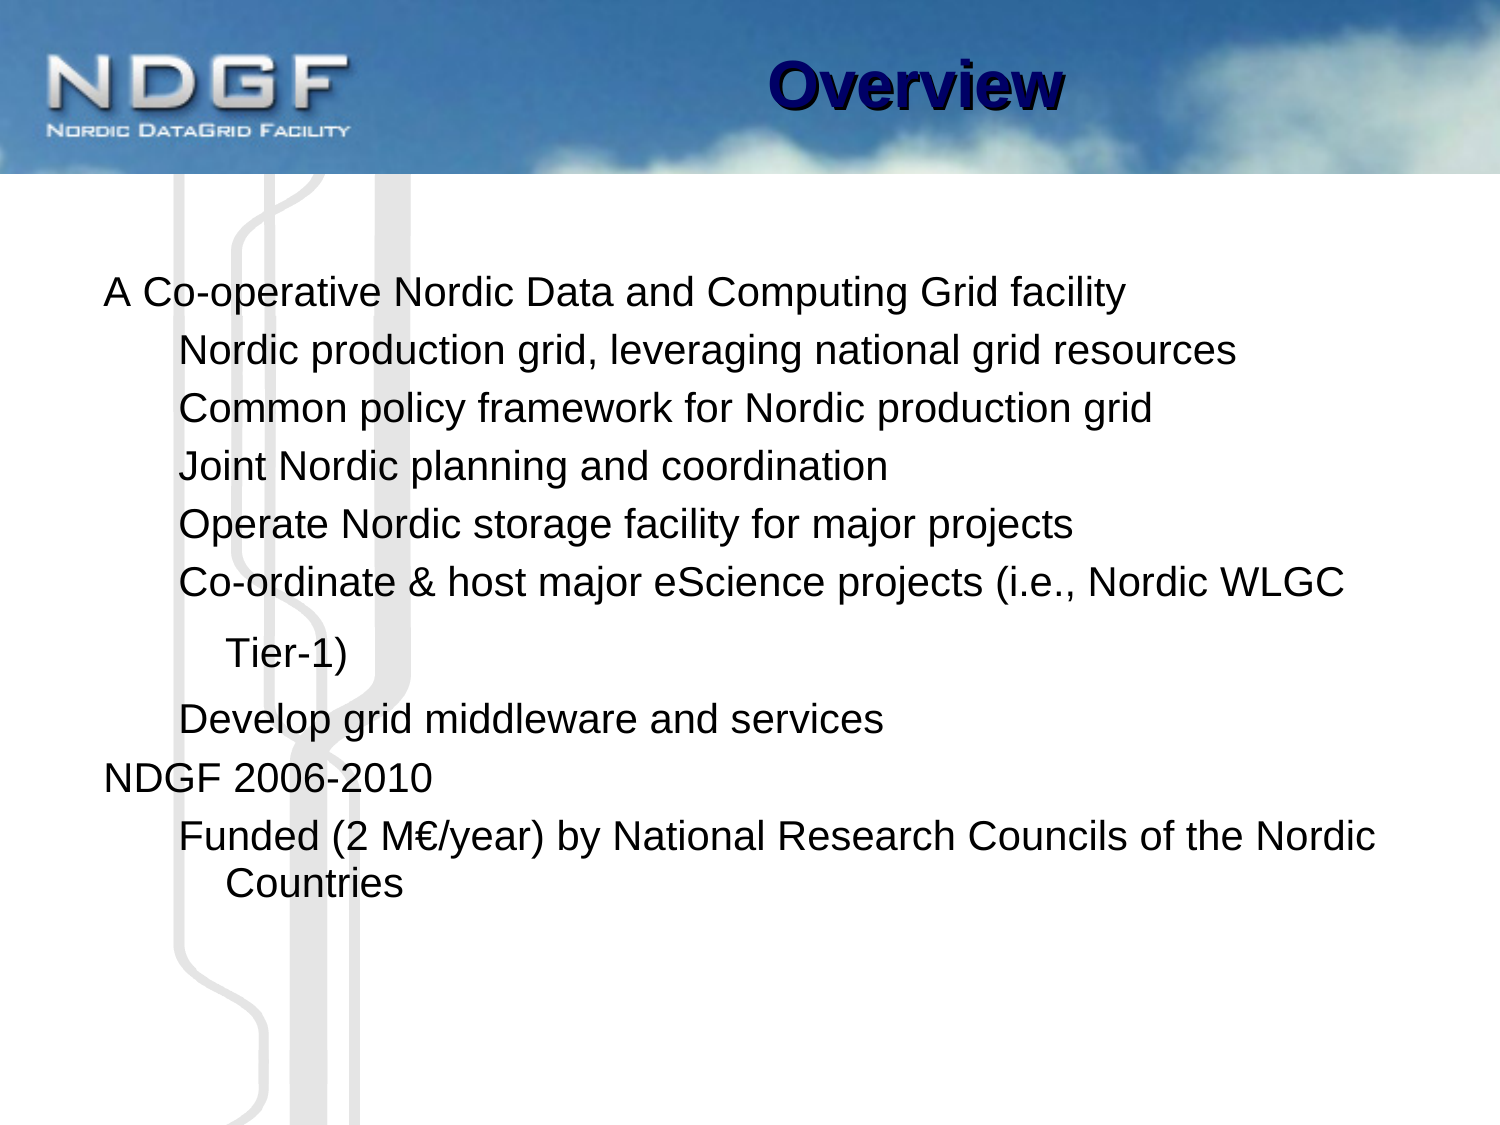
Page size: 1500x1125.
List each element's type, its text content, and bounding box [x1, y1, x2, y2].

list A Co-operative Nordic Data and Computing Grid facility Nordic production grid, leveraging national grid resources Common policy framework for Nordic production grid Joint Nordic planning and coordination Operate Nordic storage facility for major projects Co-ordinate & host major eScience projects (i.e., Nordic WLGC Tier-1)‏ Develop grid middleware and services NDGF 2006-2010 Funded (2 M€/year) by National Research Councils of the Nordic Countries [88, 261, 1439, 1004]
picture [0, 0, 1500, 1125]
title Overview [372, 19, 1459, 149]
